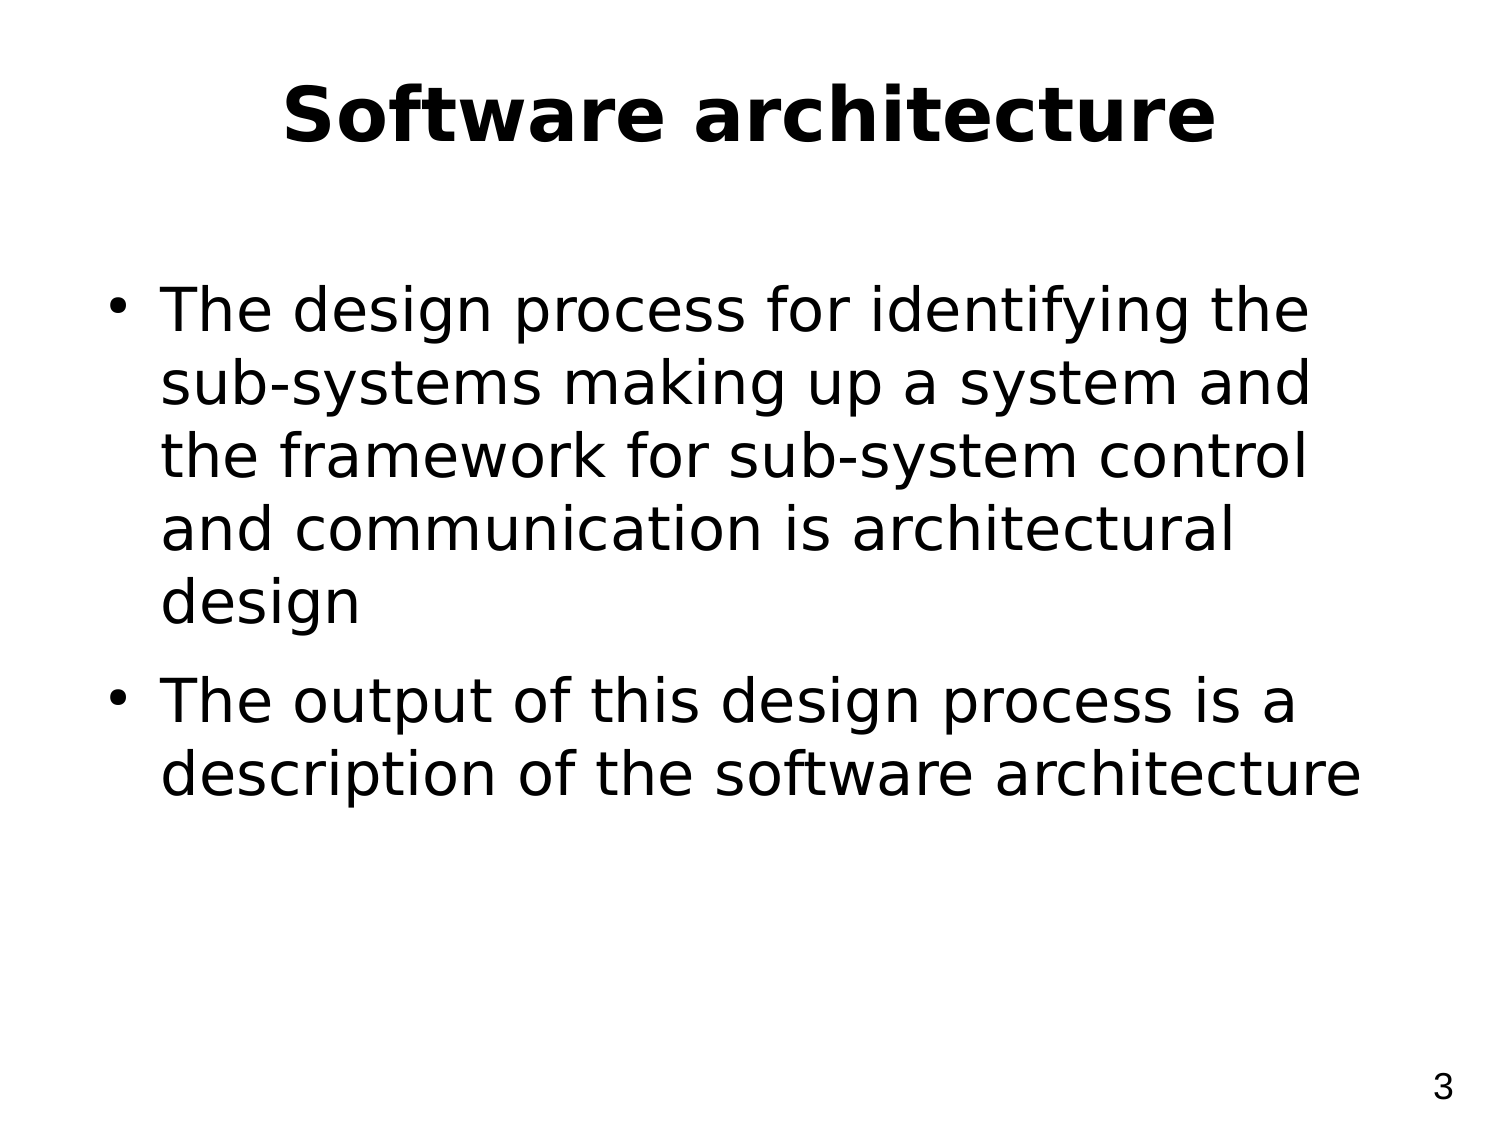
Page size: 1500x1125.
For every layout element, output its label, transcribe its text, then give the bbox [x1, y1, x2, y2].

list The design process for identifying the sub-systems making up a system and the framework for sub-system control and communication is architectural design The output of this design process is a description of the software architecture [75, 263, 1425, 916]
title Software architecture [75, 44, 1425, 177]
